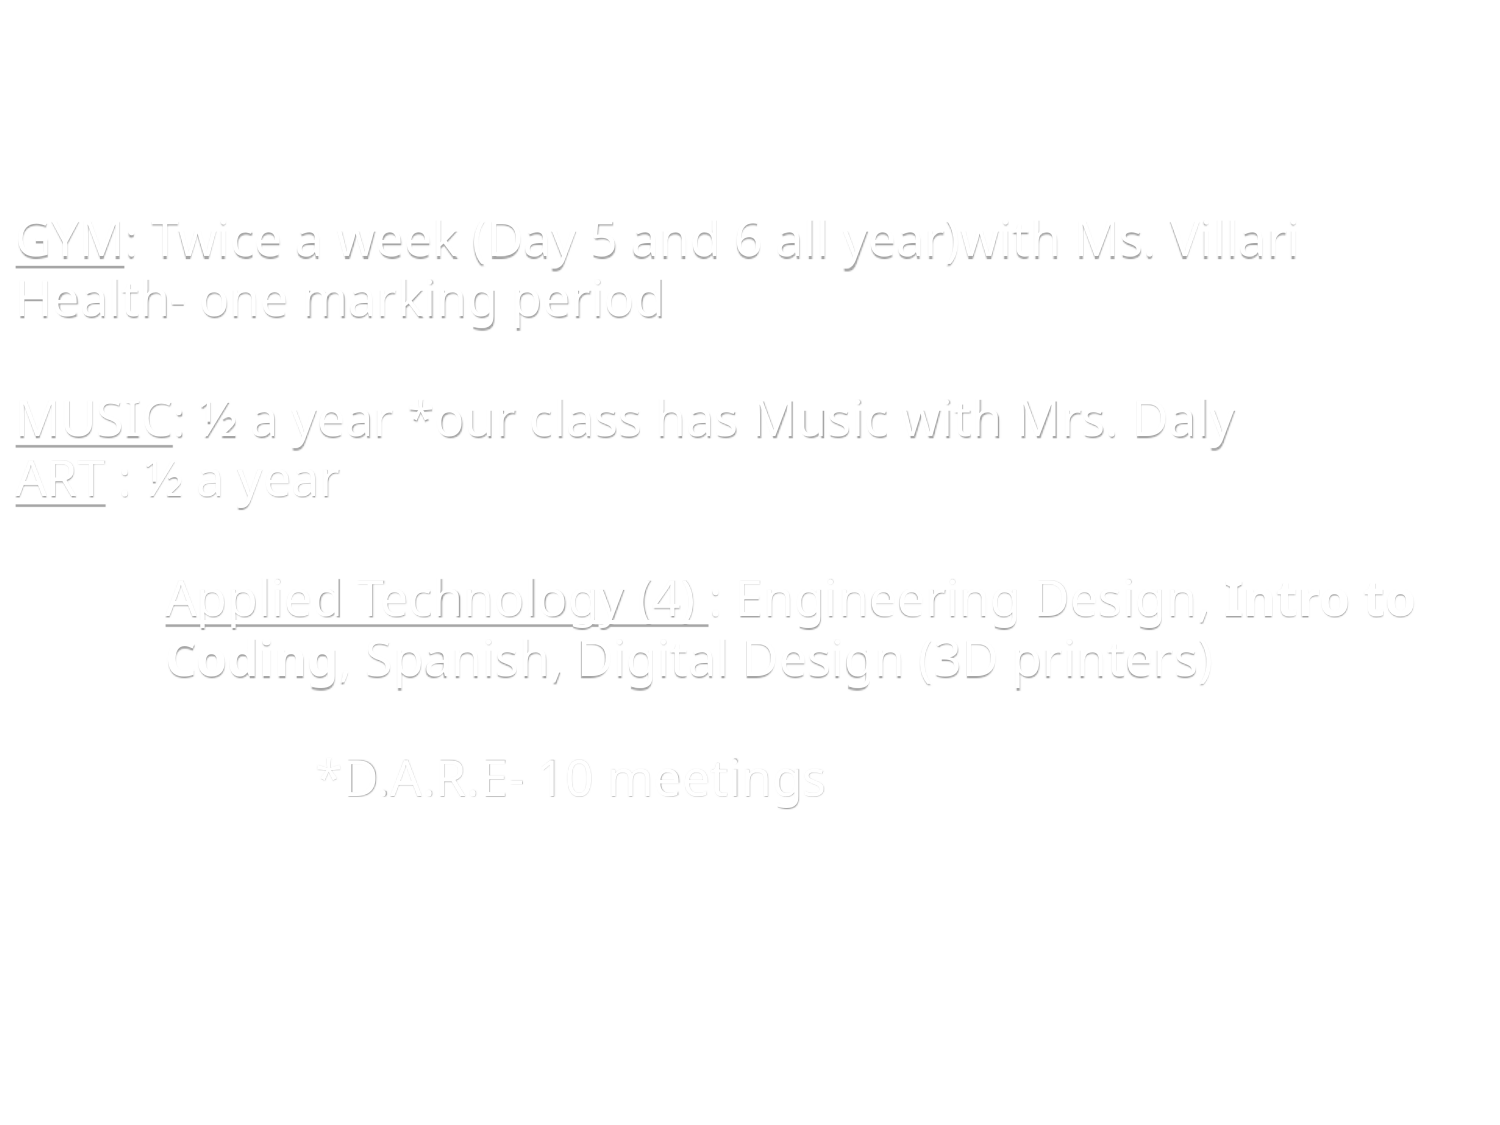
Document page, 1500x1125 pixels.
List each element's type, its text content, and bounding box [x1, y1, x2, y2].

text_box GYM: Twice a week (Day 5 and 6 all year)with Ms. Villari Health- one marking period MUSIC: ½ a year *our class has Music with Mrs. Daly ART : ½ a year Applied Technology (4) : Engineering Design, Intro to Coding, Spanish, Digital Design (3D printers) *D.A.R.E- 10 meetings [0, 198, 1500, 893]
